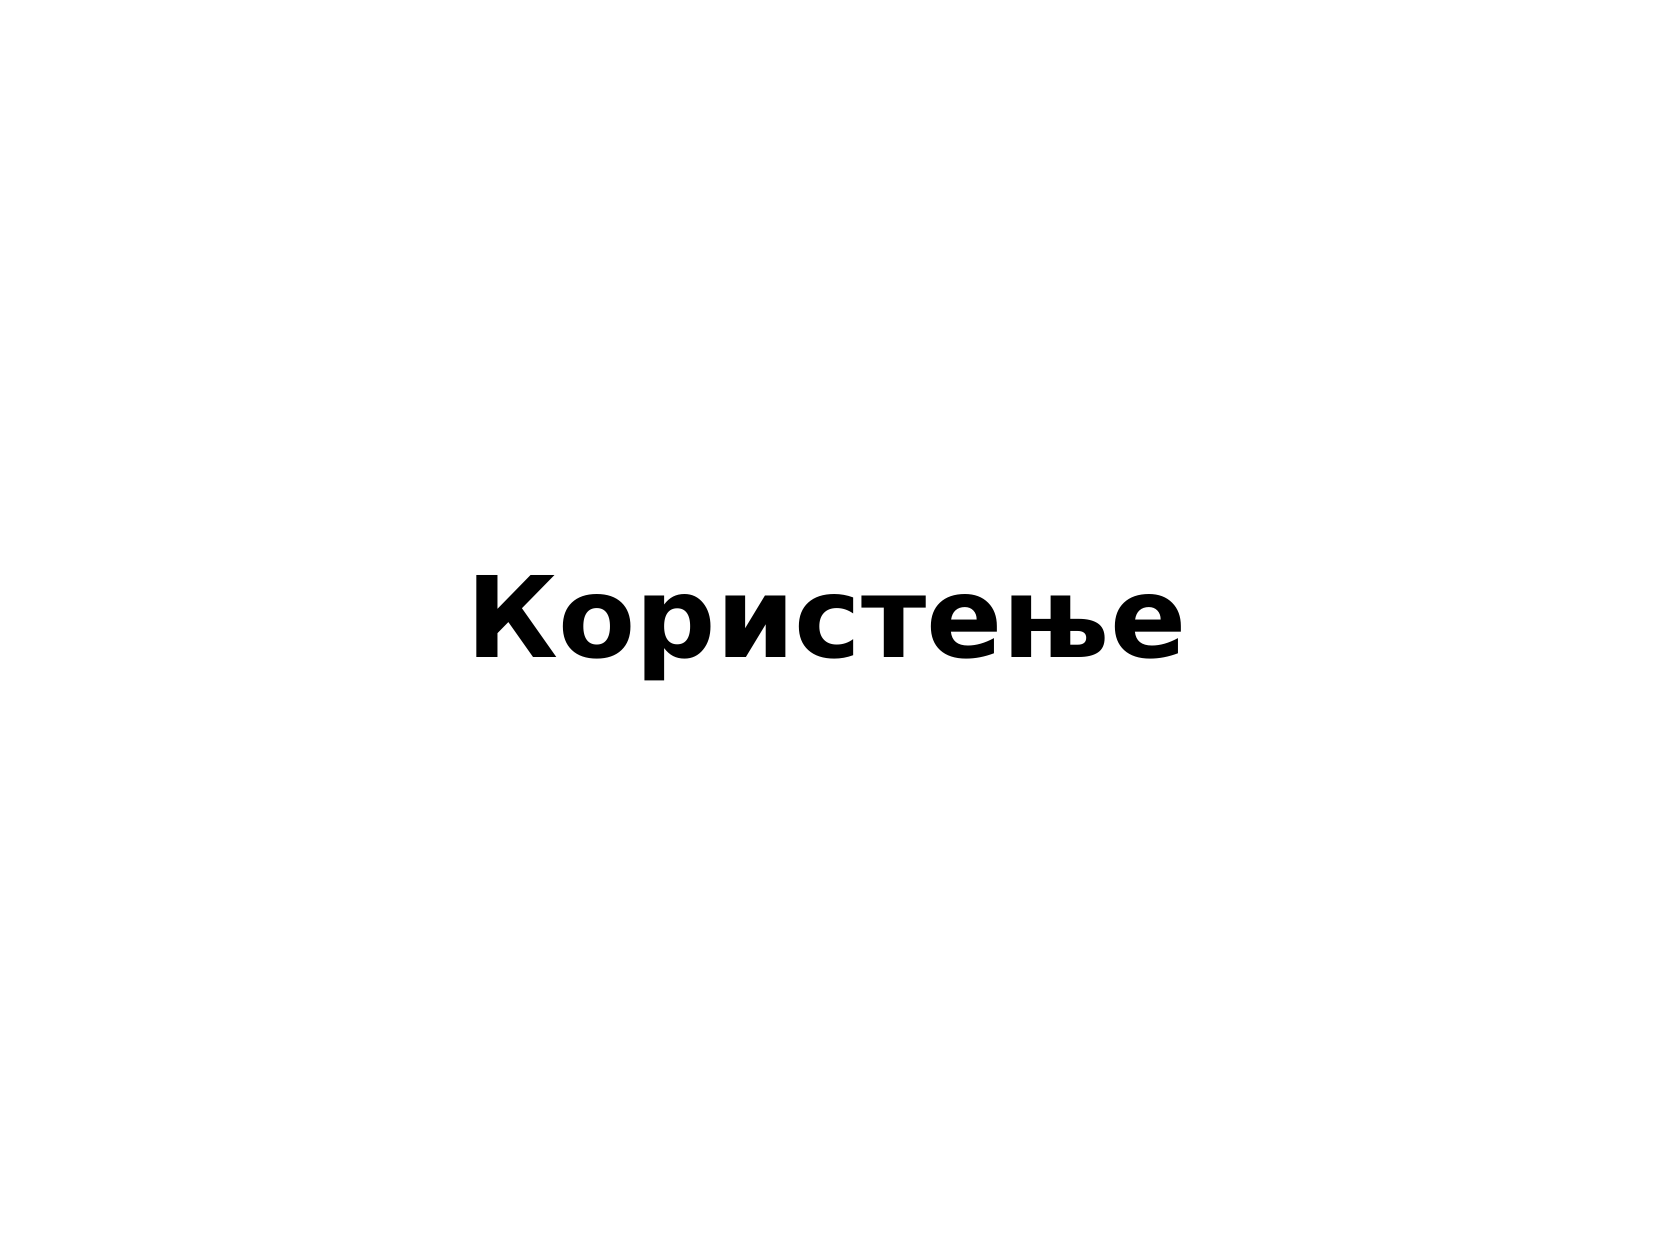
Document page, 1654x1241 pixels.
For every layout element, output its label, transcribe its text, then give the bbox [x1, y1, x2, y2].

subtitle Користење [0, 0, 1654, 1238]
